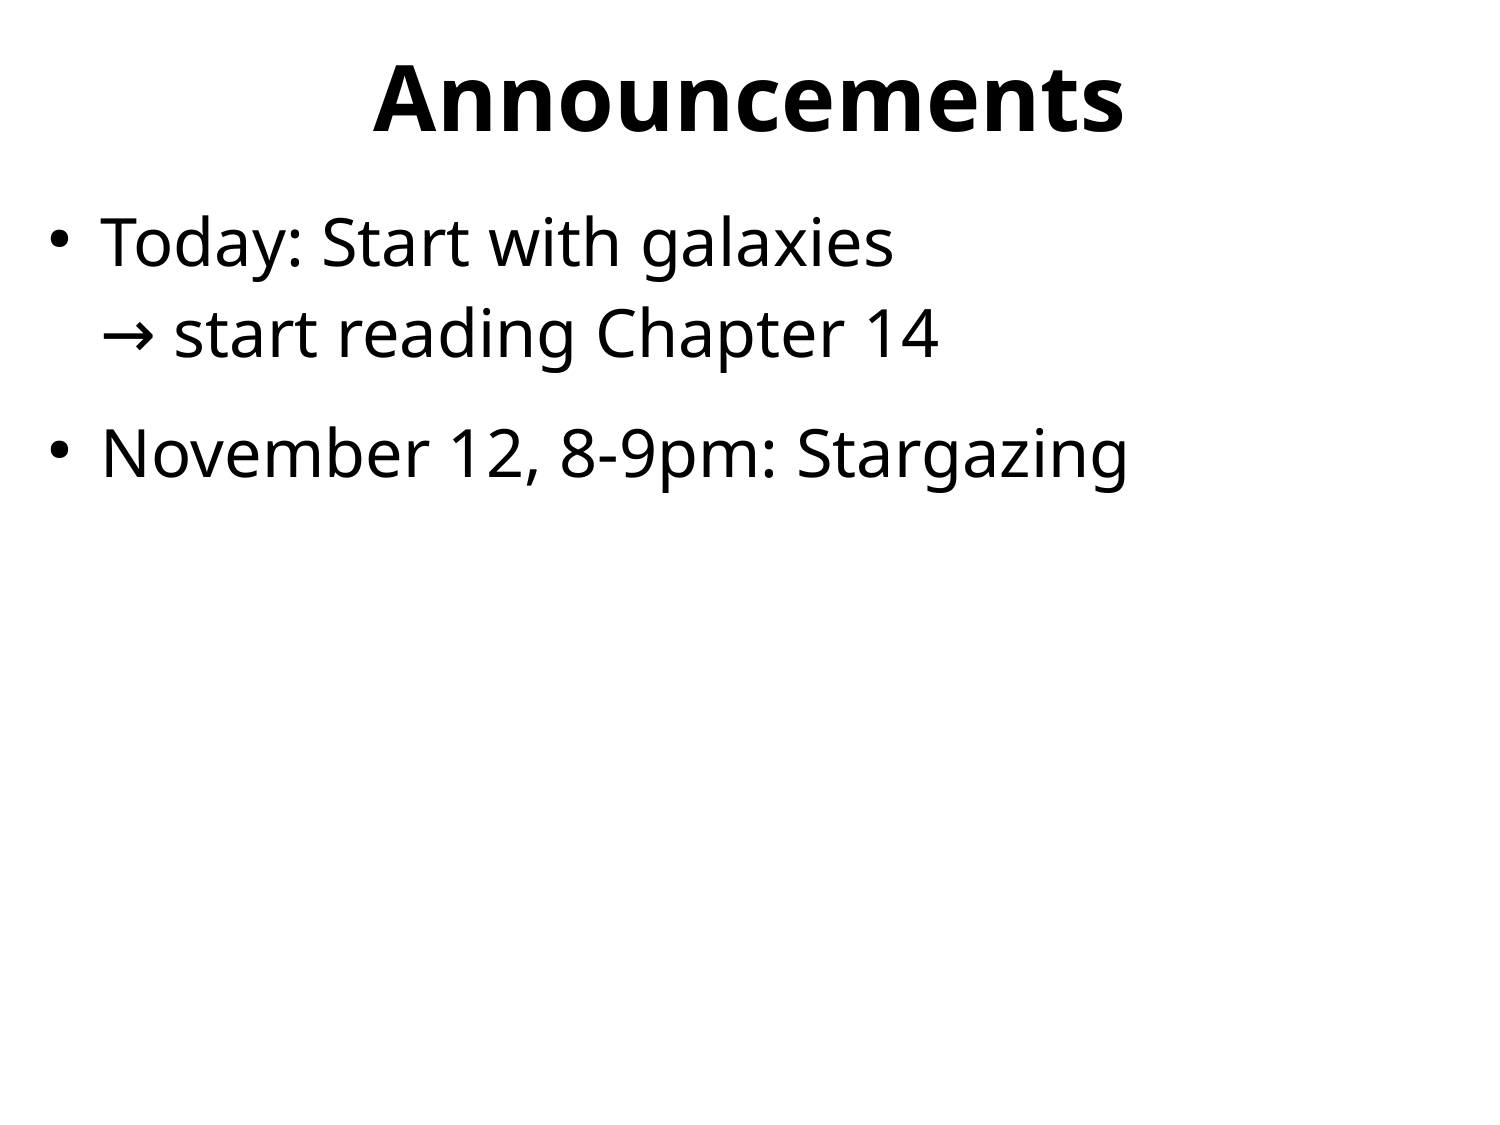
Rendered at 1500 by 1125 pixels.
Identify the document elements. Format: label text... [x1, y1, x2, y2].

list Today: Start with galaxies → start reading Chapter 14 November 12, 8-9pm: Stargazing [30, 195, 1471, 1096]
title Announcements [30, 42, 1471, 150]
